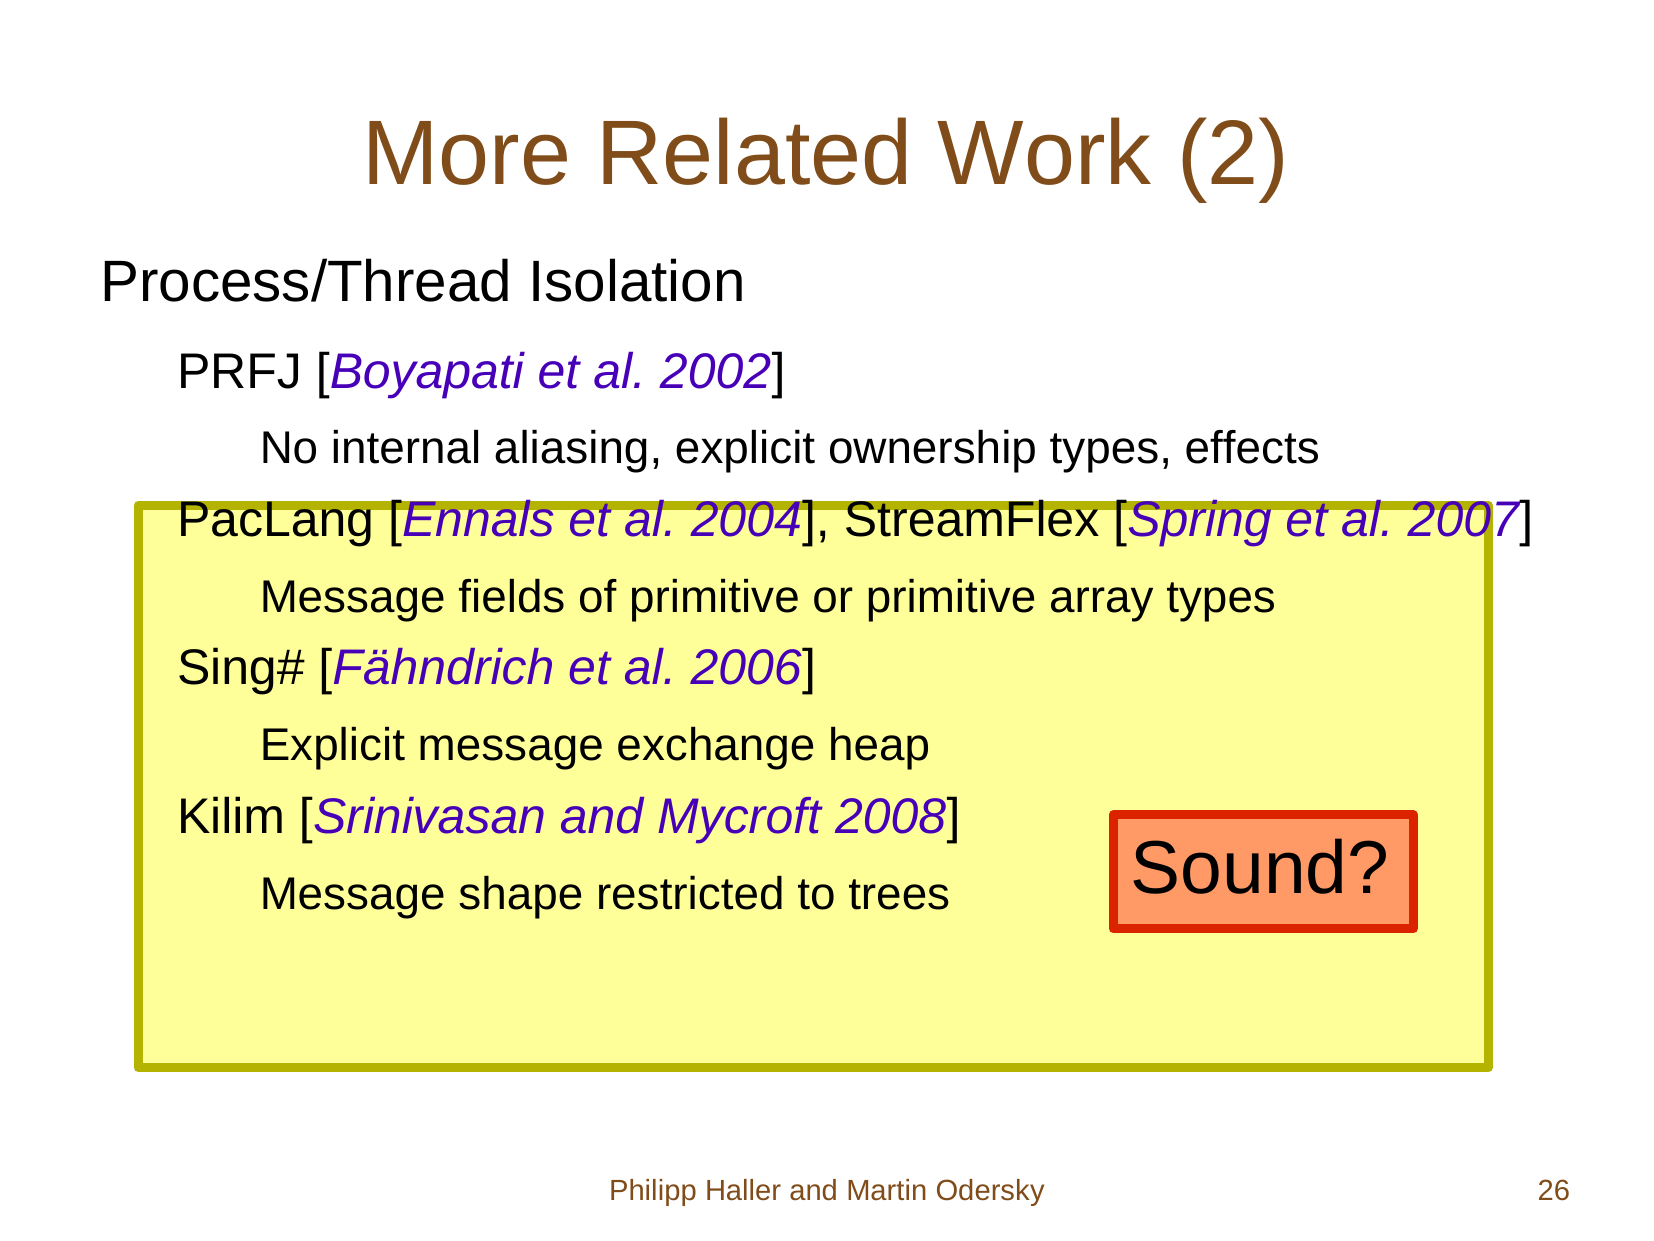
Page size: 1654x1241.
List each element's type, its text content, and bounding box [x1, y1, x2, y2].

list Process/Thread Isolation PRFJ [Boyapati et al. 2002] No internal aliasing, explicit ownership types, effects PacLang [Ennals et al. 2004], StreamFlex [Spring et al. 2007] Message fields of primitive or primitive array types Sing# [Fähndrich et al. 2006] Explicit message exchange heap Kilim [Srinivasan and Mycroft 2008] Message shape restricted to trees [82, 248, 1571, 1118]
title More Related Work (2) [82, 56, 1571, 248]
